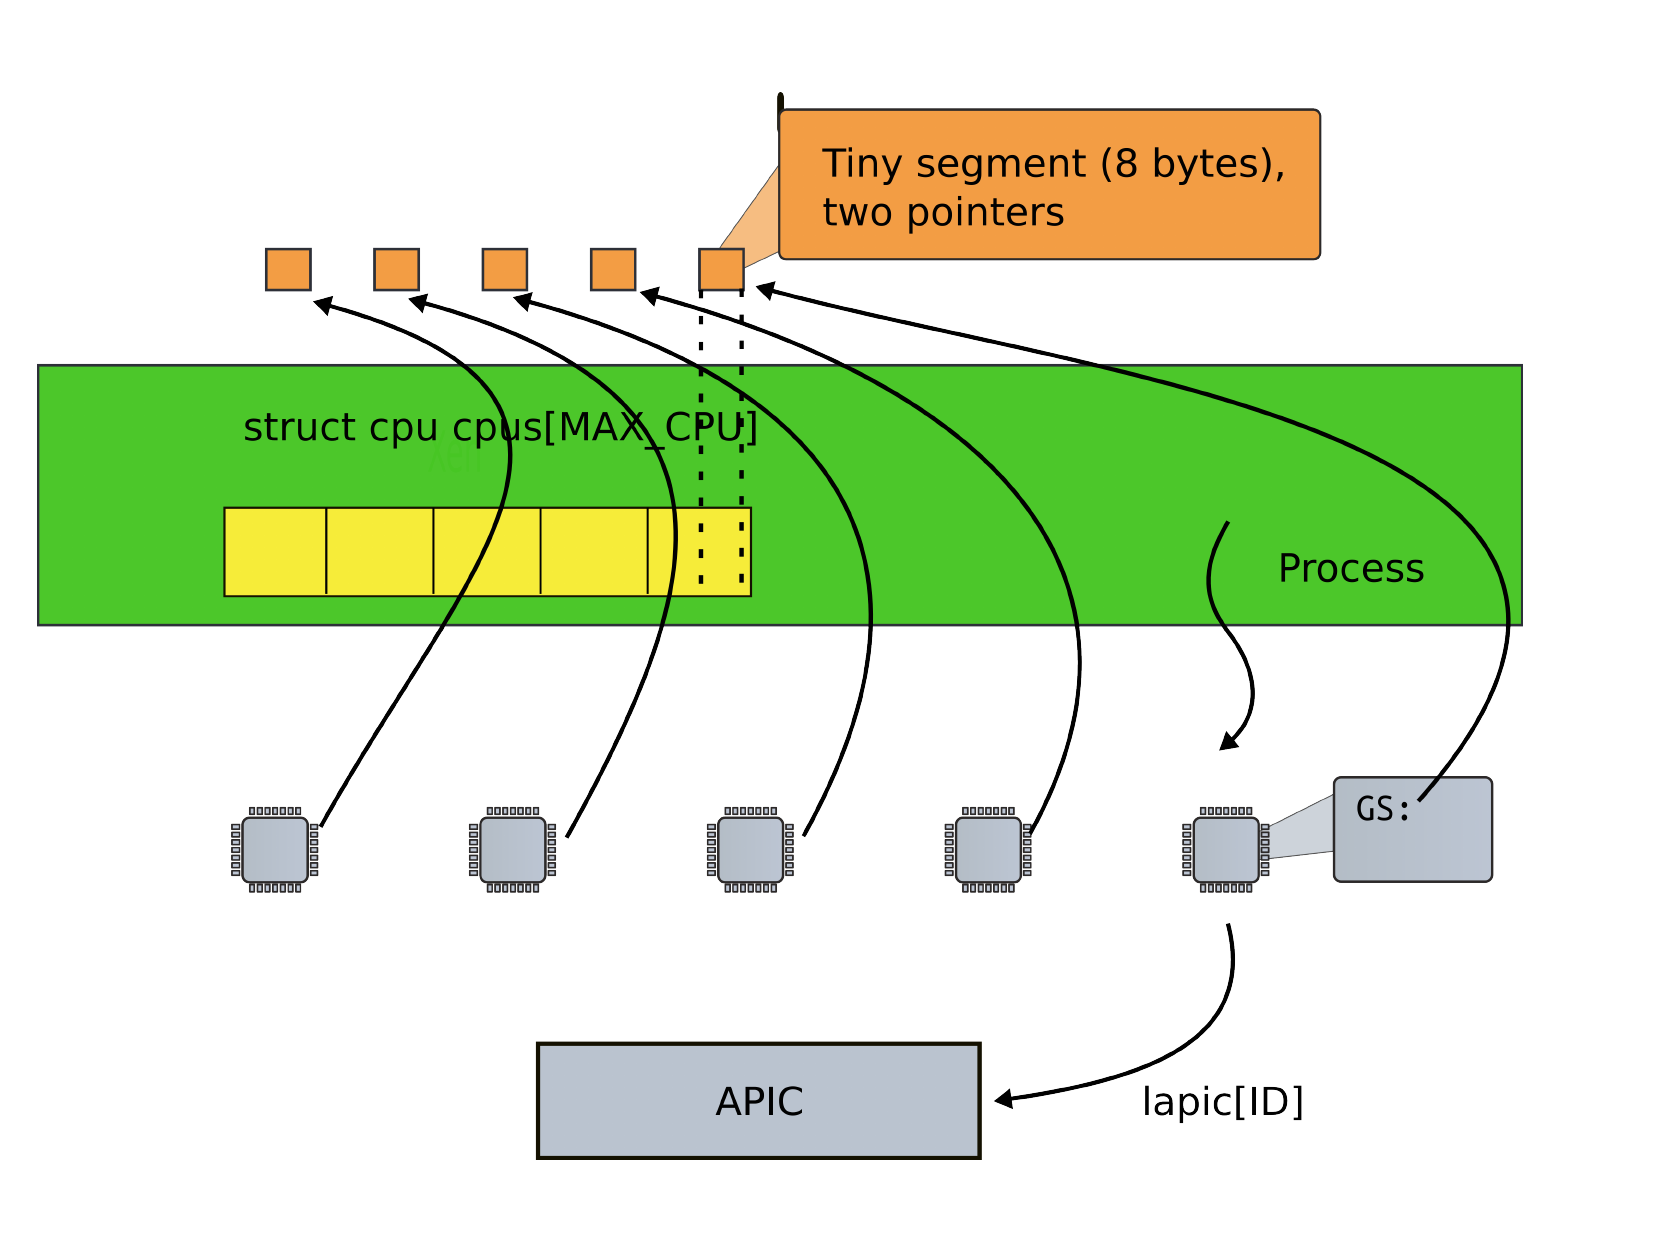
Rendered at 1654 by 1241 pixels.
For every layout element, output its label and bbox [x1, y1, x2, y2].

picture [37, 92, 1523, 1160]
